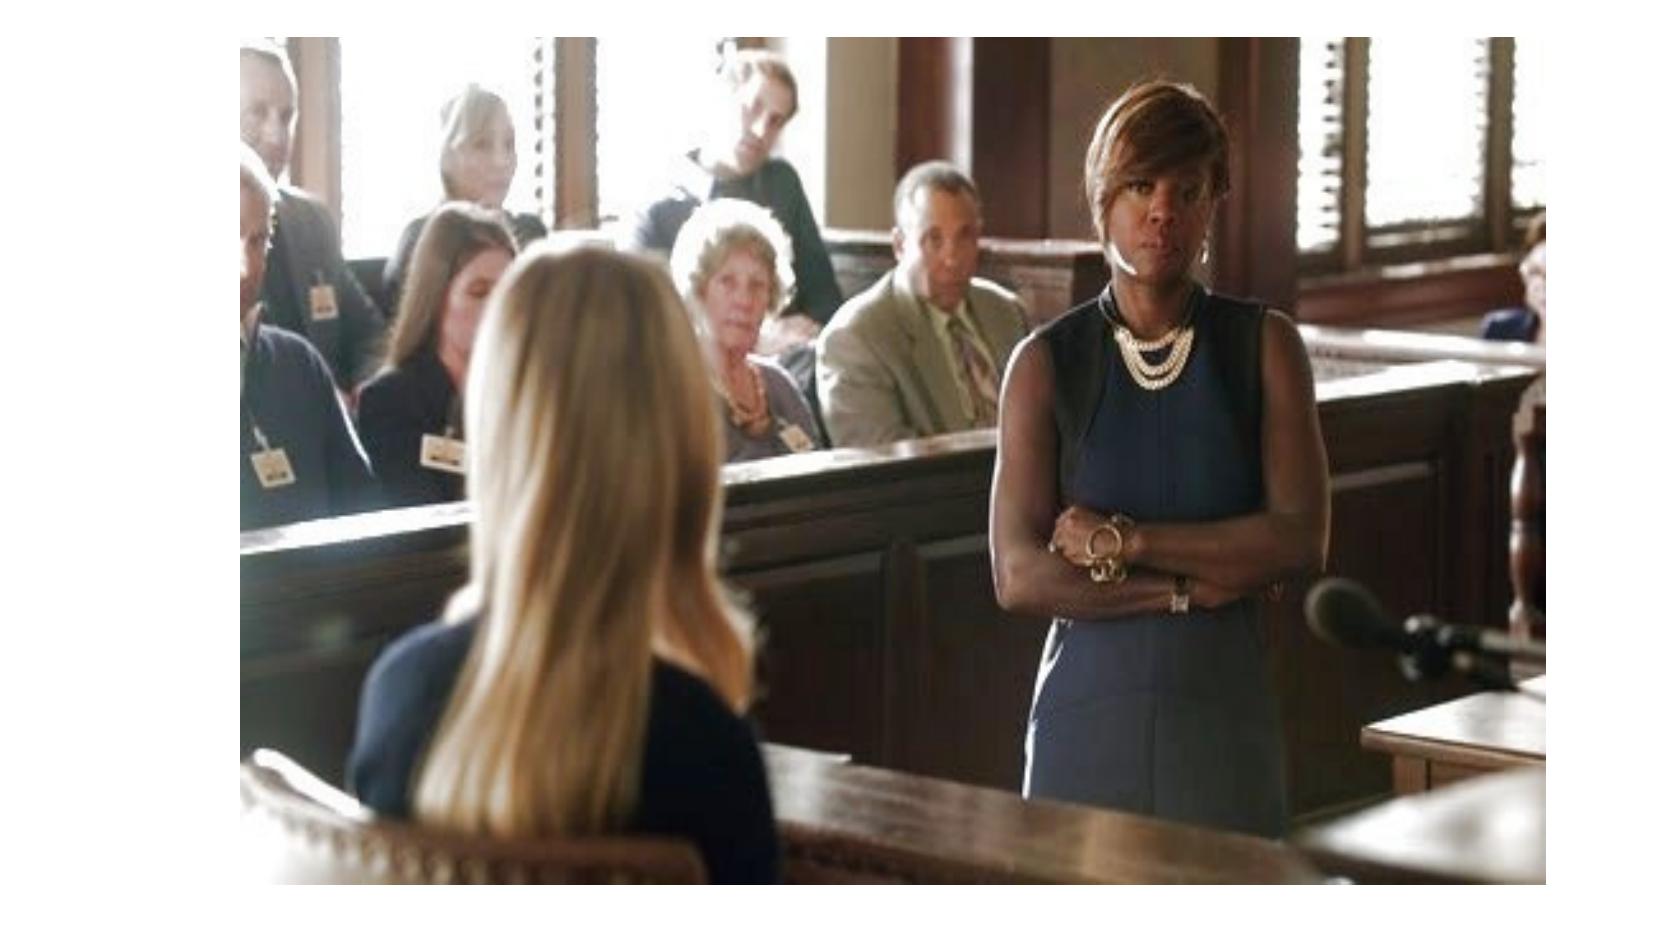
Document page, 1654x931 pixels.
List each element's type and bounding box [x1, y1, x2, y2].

picture [240, 37, 1546, 886]
